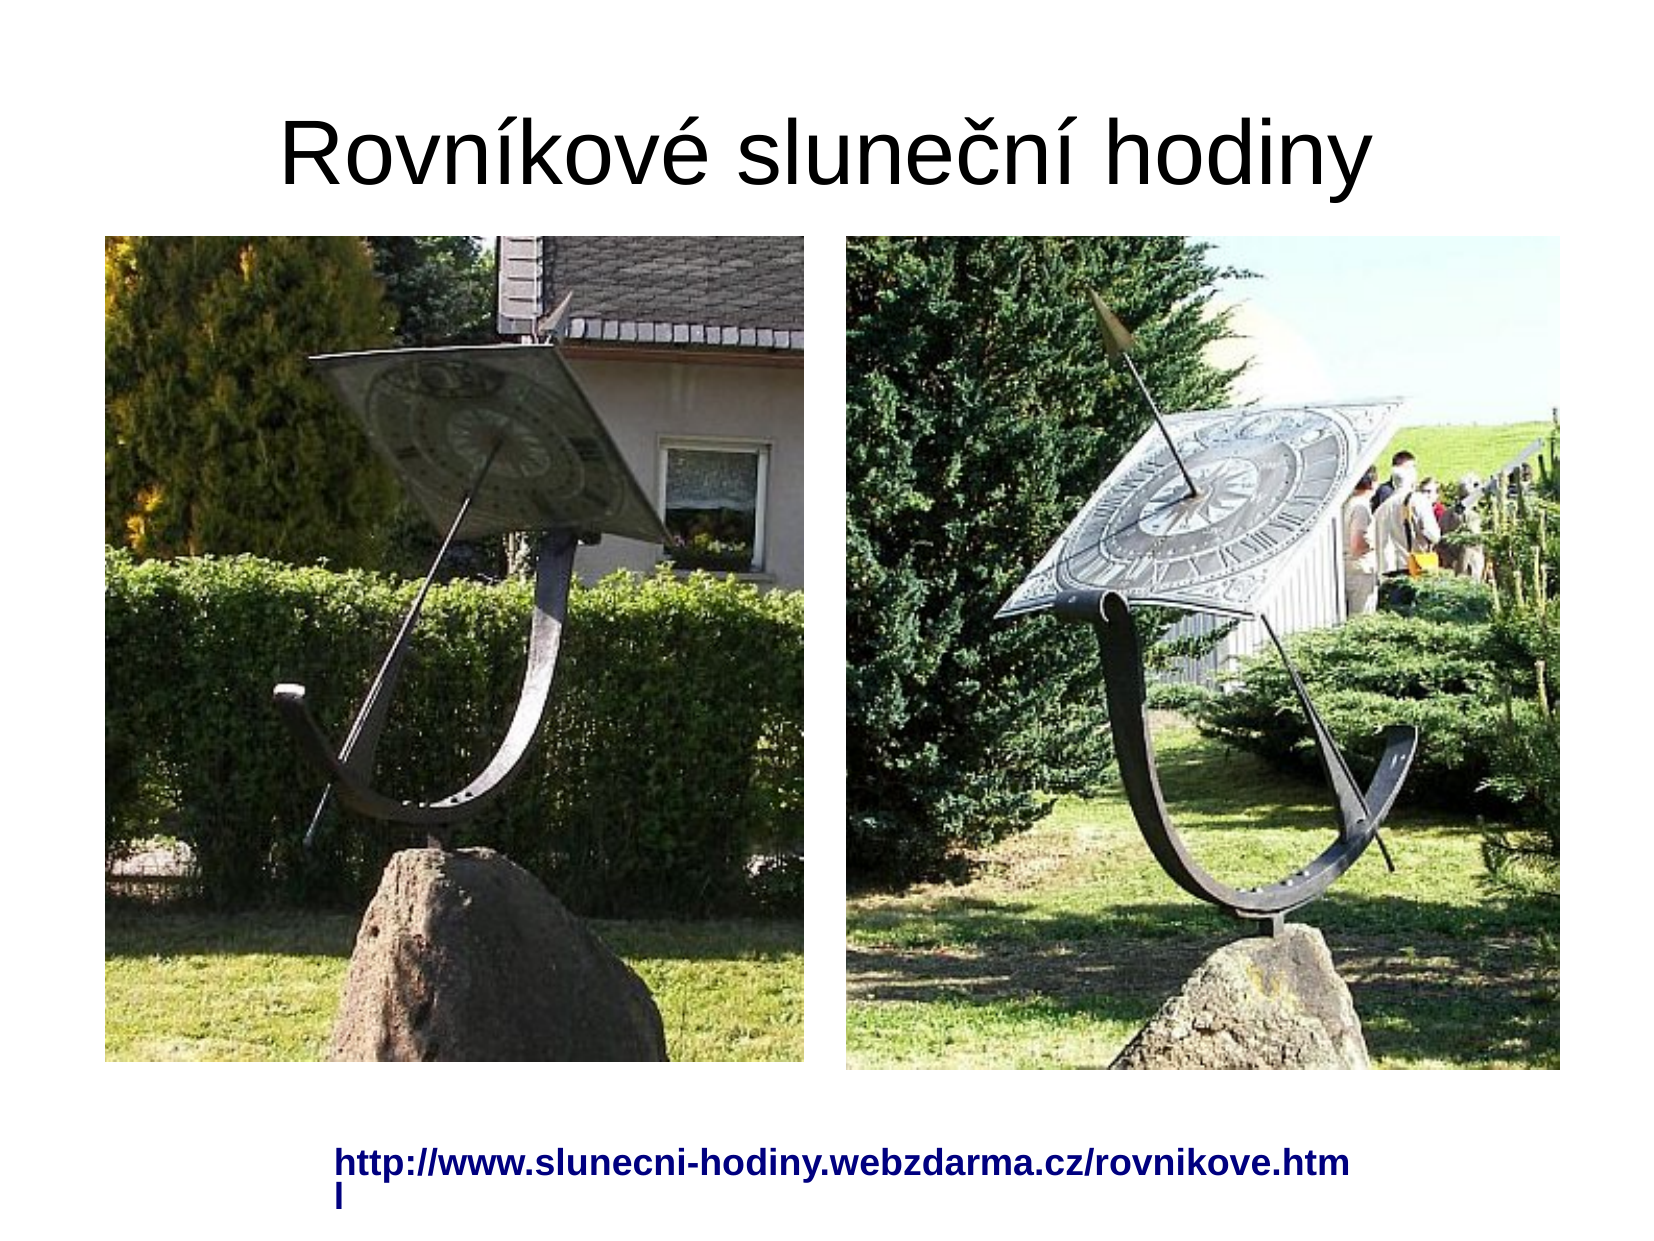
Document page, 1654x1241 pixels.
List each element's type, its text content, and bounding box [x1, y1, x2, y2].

picture [846, 236, 1560, 1070]
text_box http://www.slunecni-hodiny.webzdarma.cz/rovnikove.html [318, 1133, 1377, 1191]
title Rovníkové sluneční hodiny [82, 49, 1571, 257]
picture [105, 236, 804, 1062]
